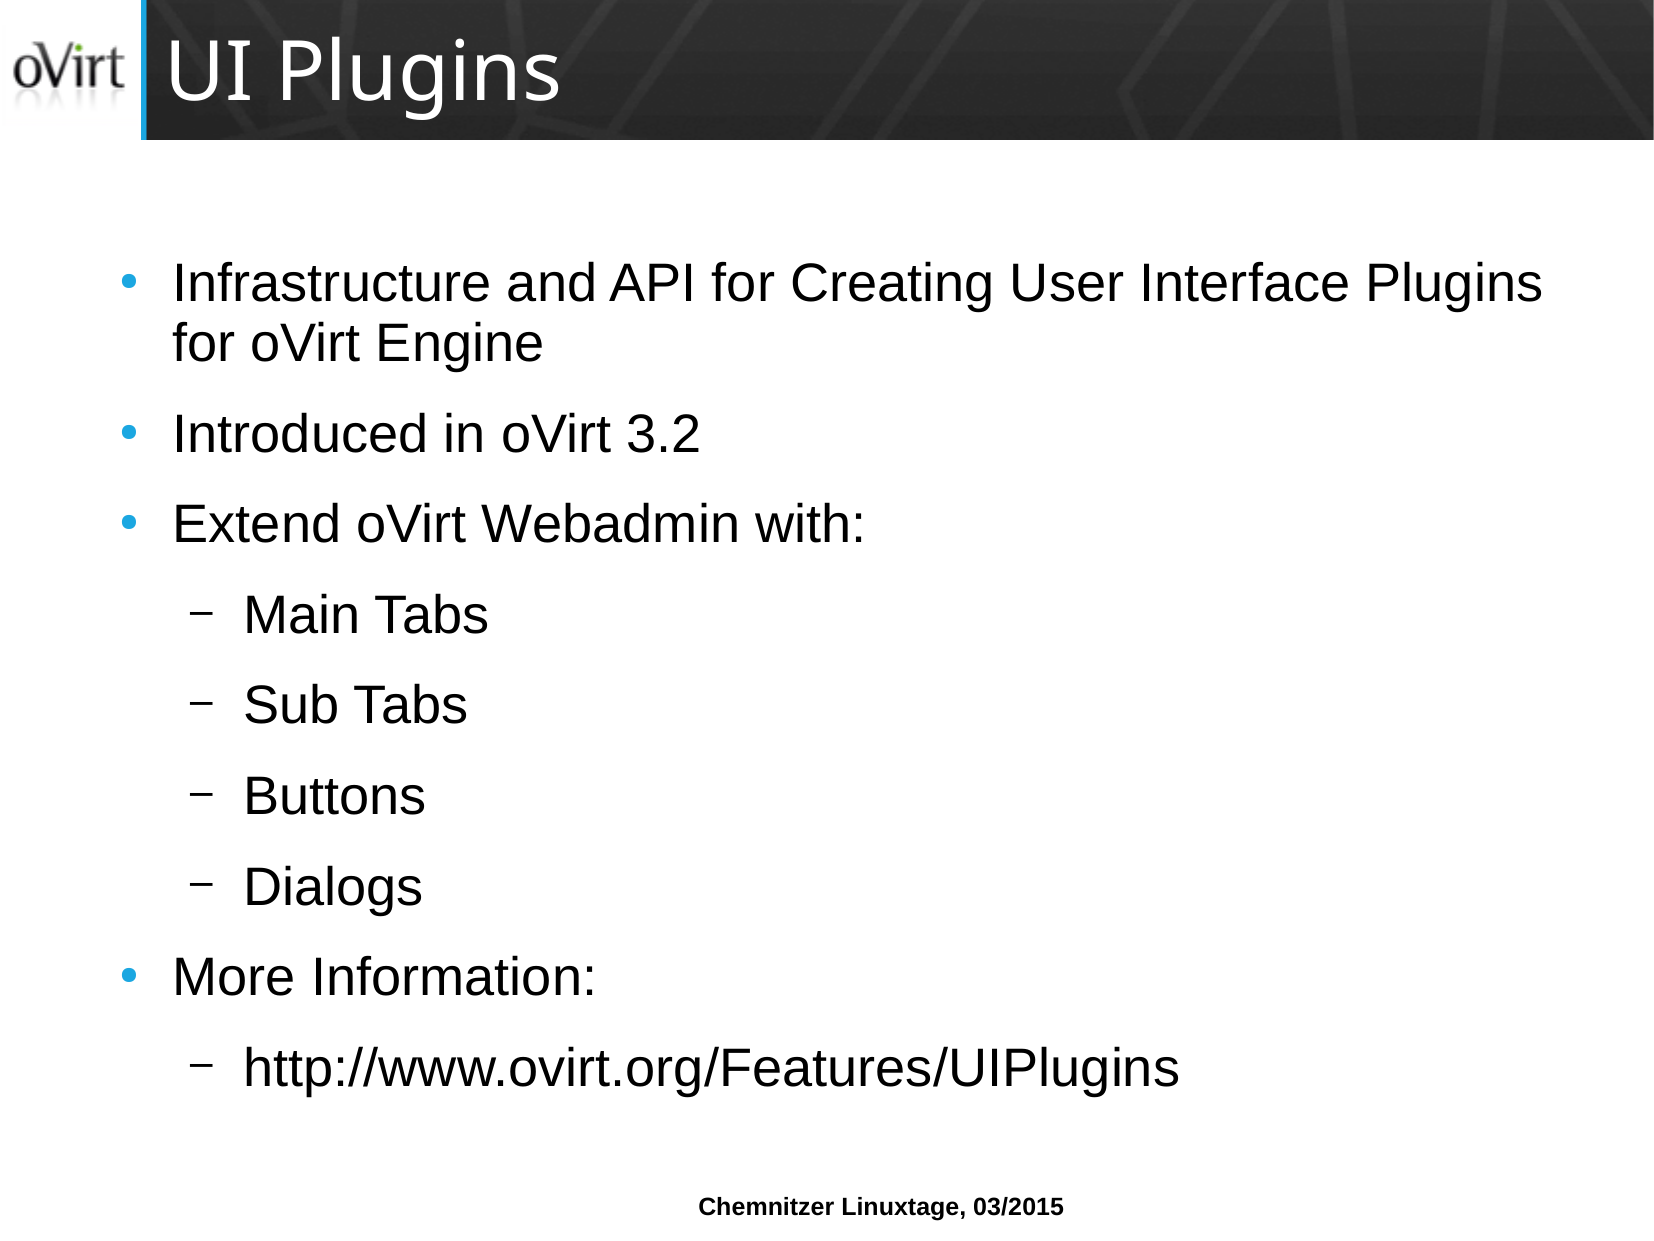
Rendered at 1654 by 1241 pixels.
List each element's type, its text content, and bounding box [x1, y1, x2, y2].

text_box Infrastructure and API for Creating User Interface Plugins for oVirt Engine Introduced in oVirt 3.2 Extend oVirt Webadmin with: Main Tabs Sub Tabs Buttons Dialogs More Information: http://www.ovirt.org/Features/UIPlugins [86, 244, 1576, 1126]
picture [0, 0, 1654, 140]
title UI Plugins [164, 18, 1653, 119]
